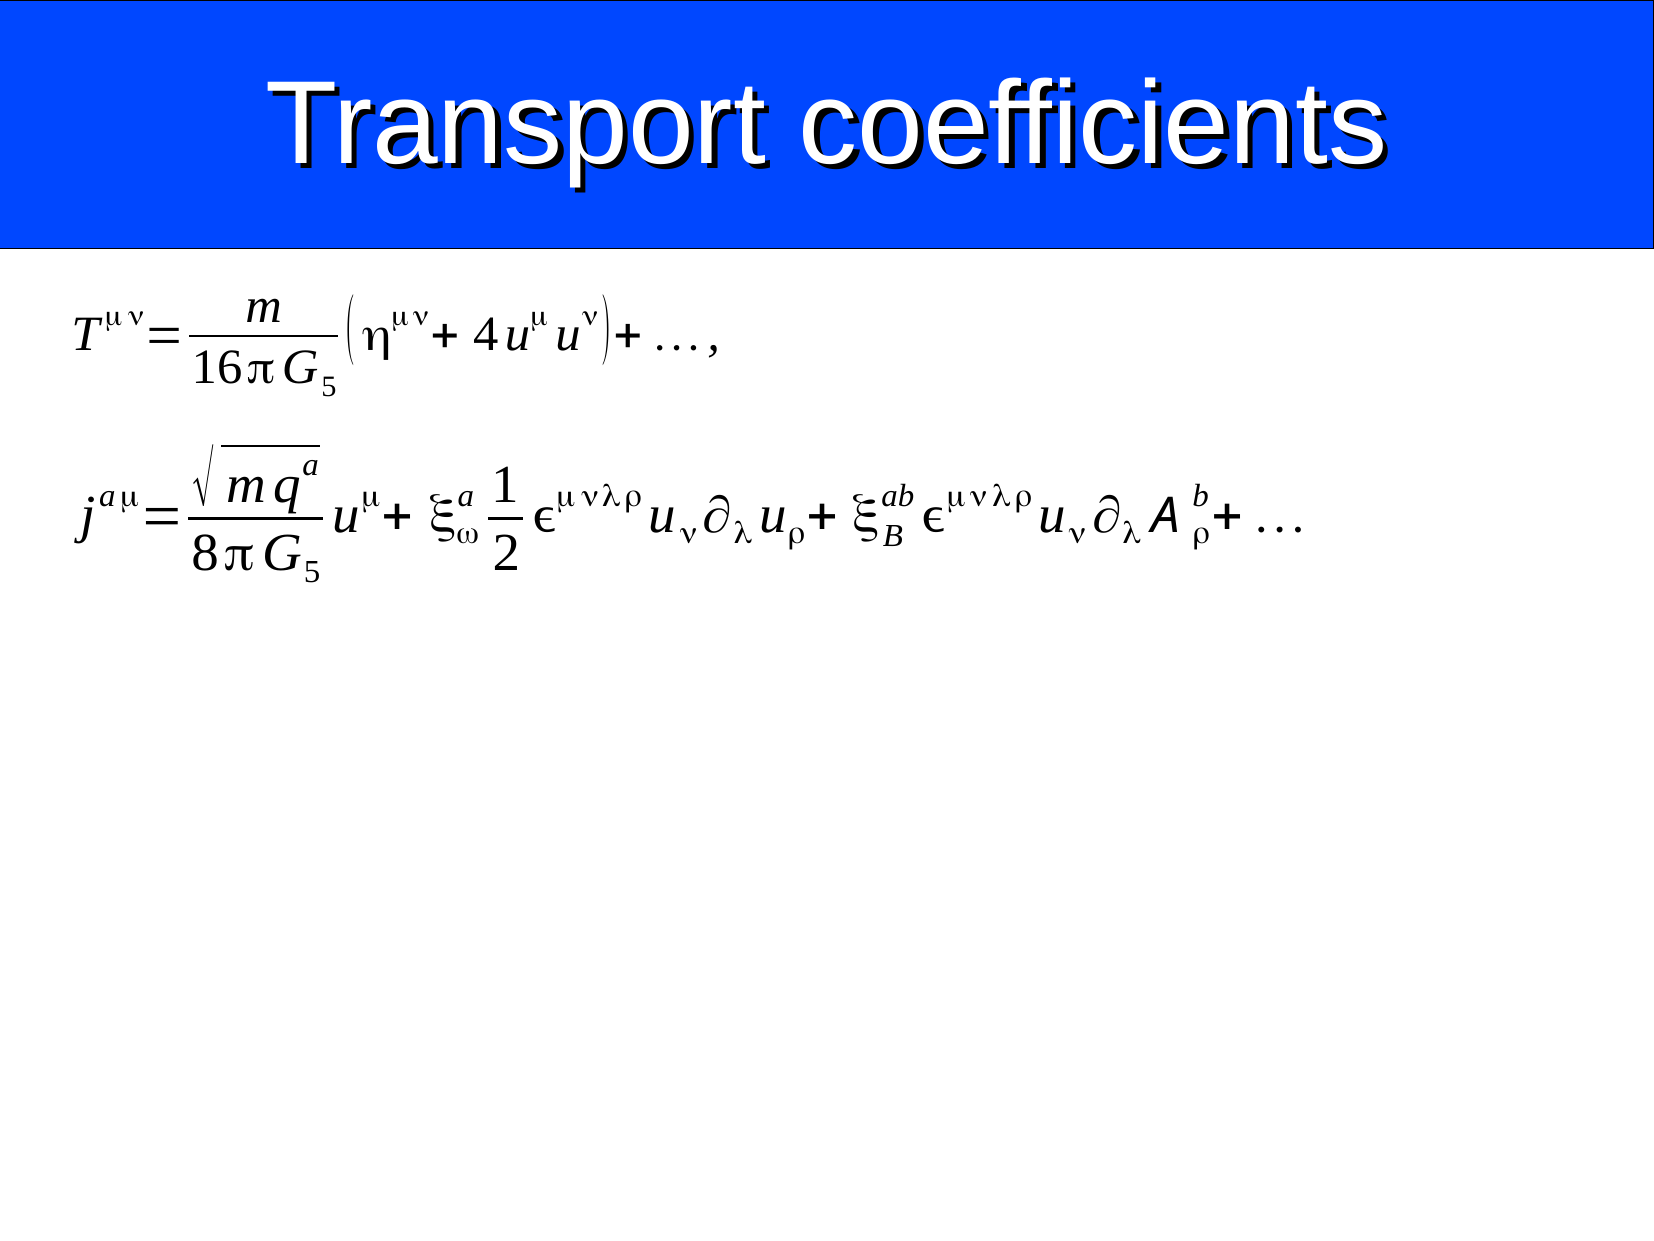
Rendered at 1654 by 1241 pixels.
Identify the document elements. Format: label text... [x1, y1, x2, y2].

text_box [0, 0, 1654, 249]
title Transport coefficients [82, 12, 1571, 220]
chart [62, 441, 1313, 591]
chart [65, 277, 727, 403]
